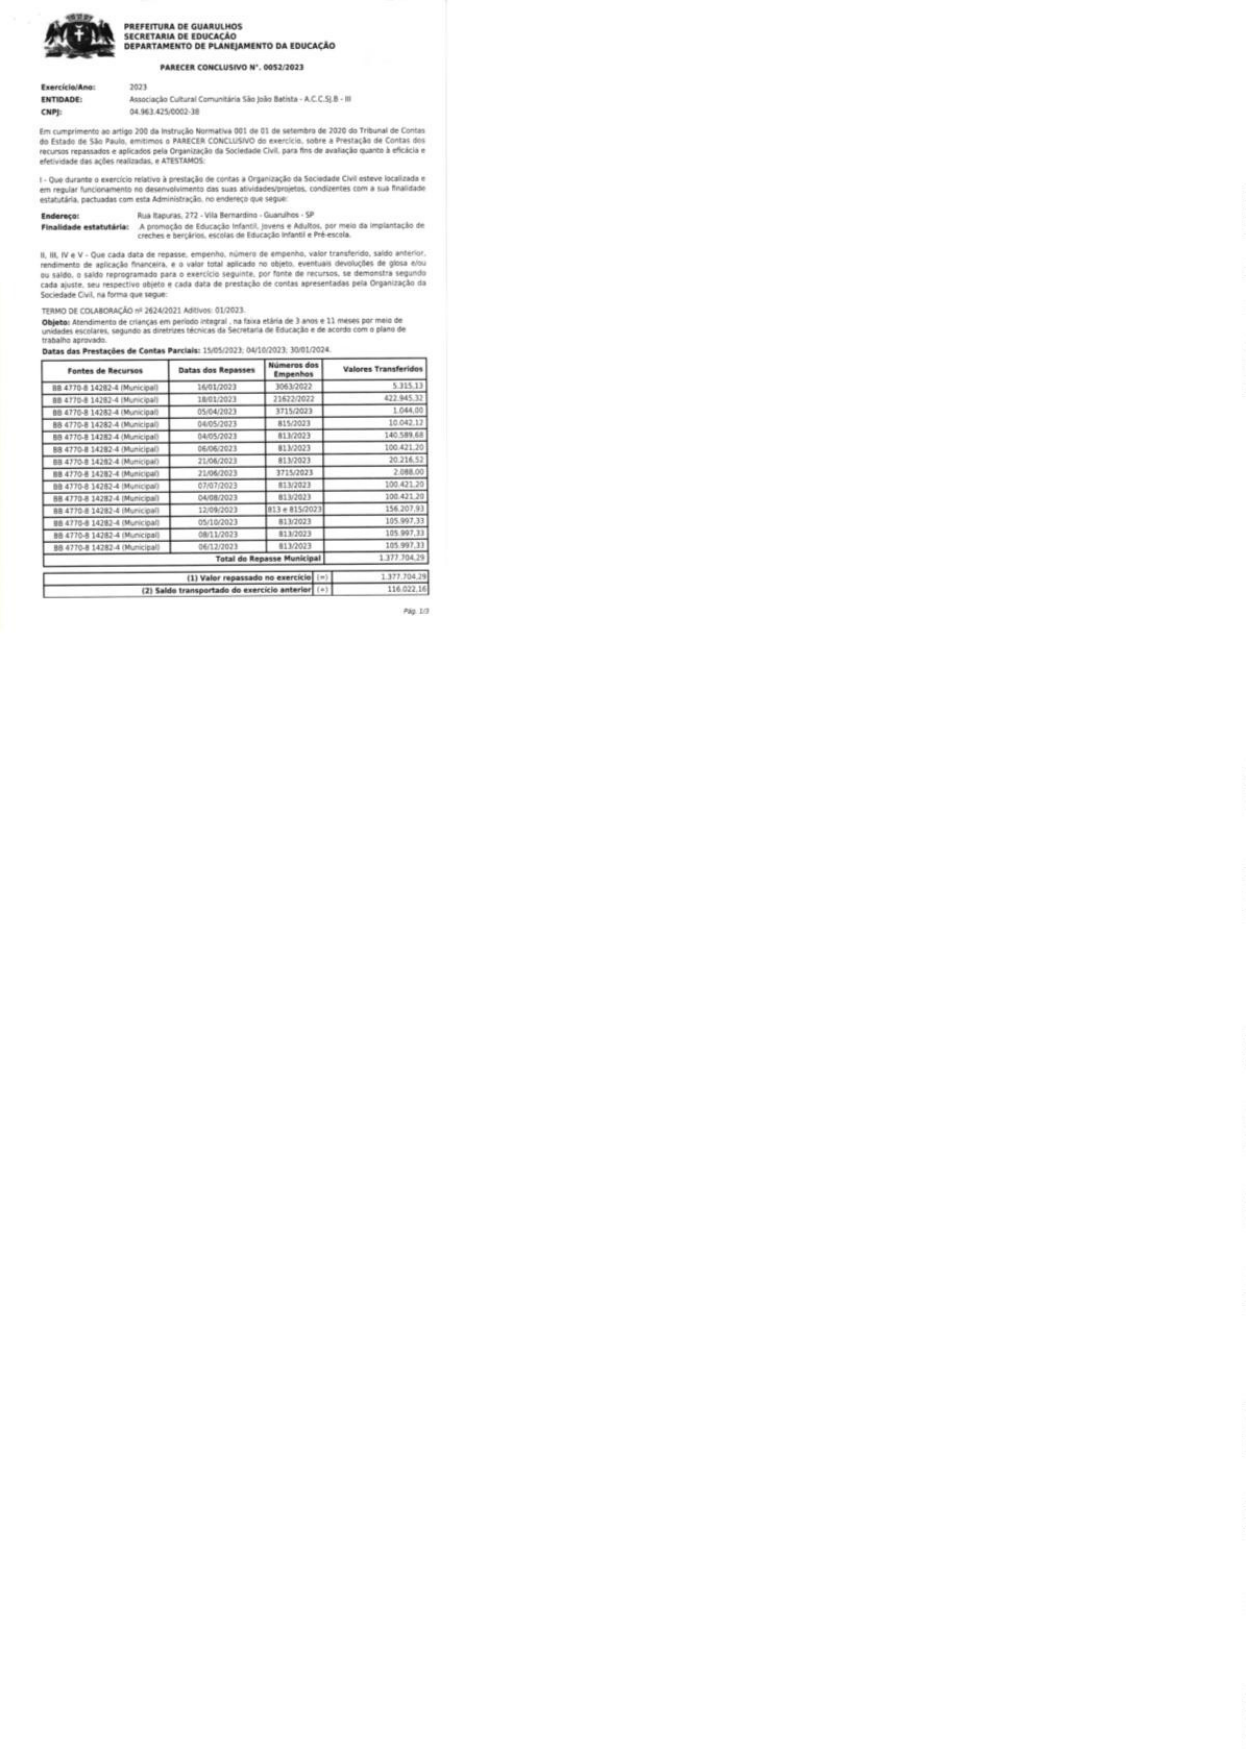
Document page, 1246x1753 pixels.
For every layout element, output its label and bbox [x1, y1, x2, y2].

text_box [0, 0, 1246, 1753]
